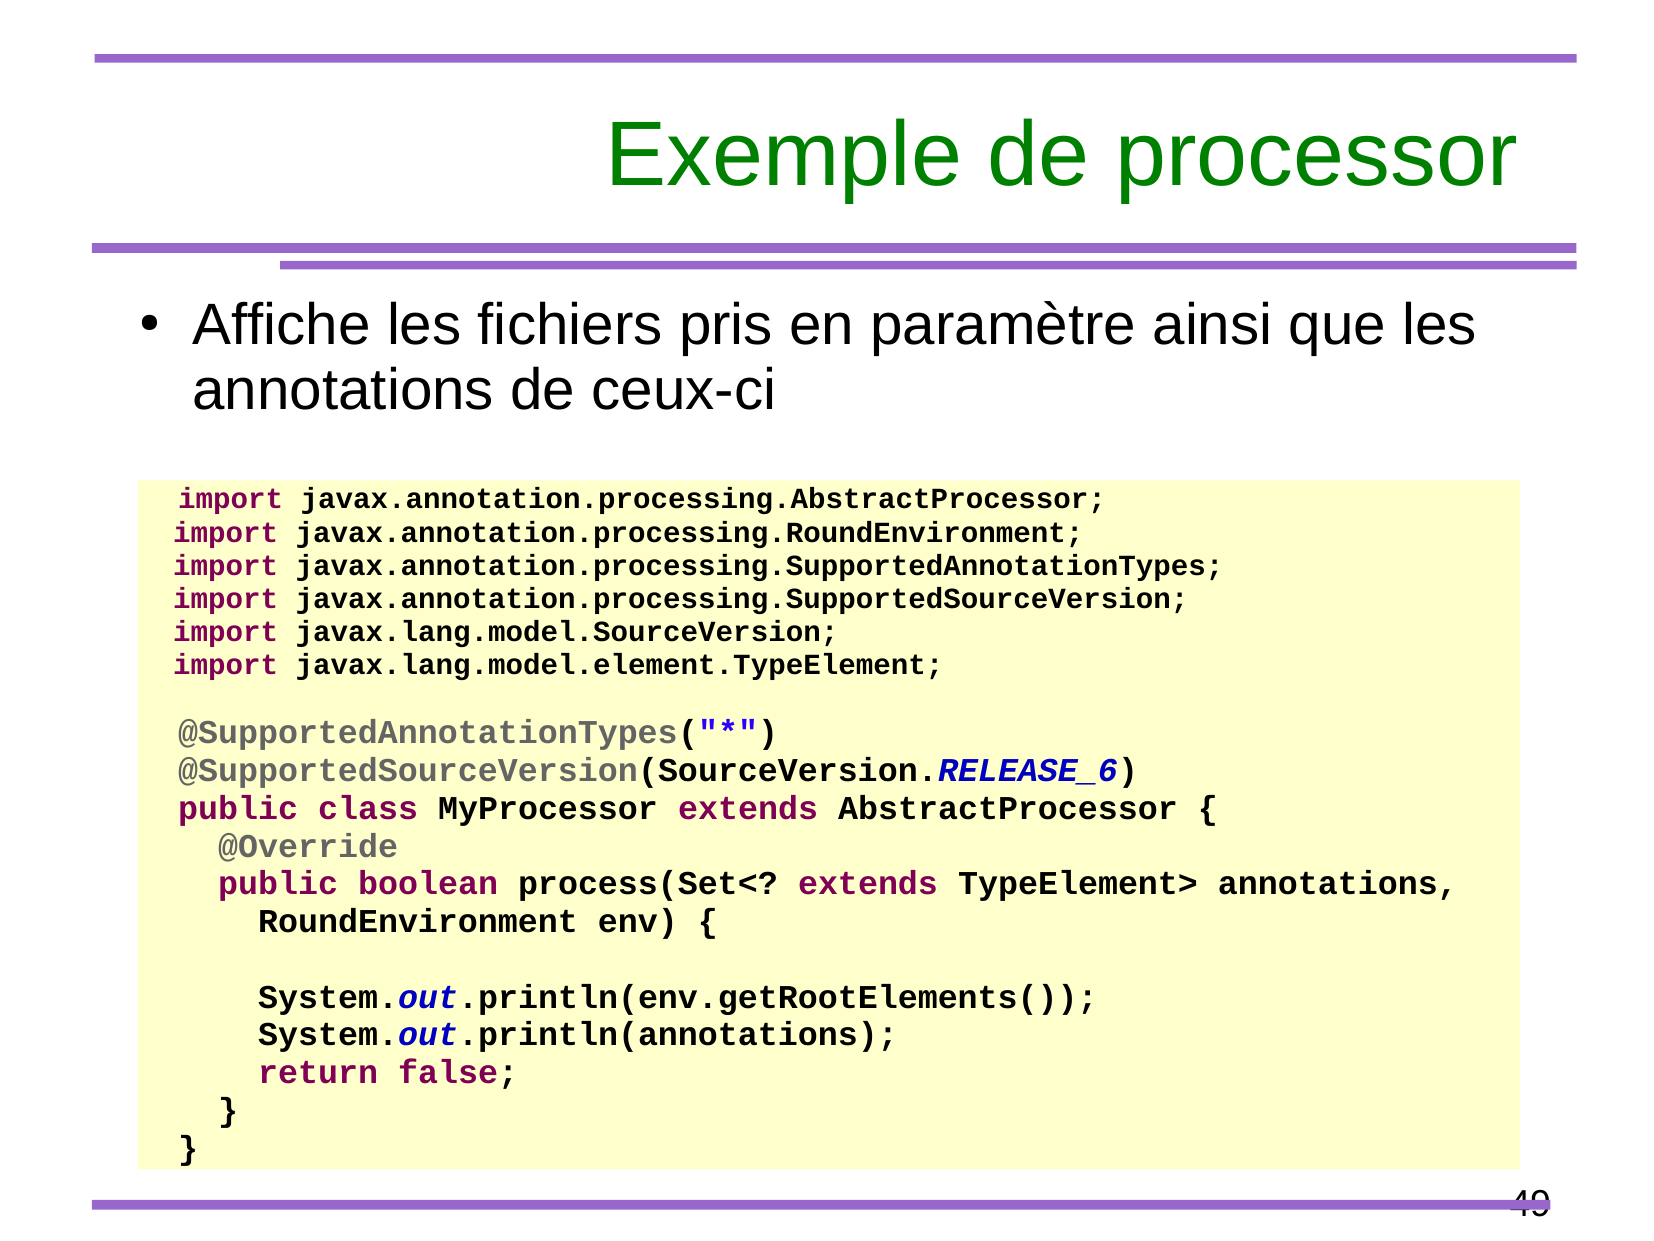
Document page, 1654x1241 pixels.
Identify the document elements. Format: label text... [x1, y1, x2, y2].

title Exemple de processor [121, 42, 1534, 265]
list Affiche les fichiers pris en paramètre ainsi que les annotations de ceux-ci [121, 291, 1534, 422]
text_box import javax.annotation.processing.AbstractProcessor; import javax.annotation.processing.RoundEnvironment; import javax.annotation.processing.SupportedAnnotationTypes; import javax.annotation.processing.SupportedSourceVersion; import javax.lang.model.SourceVersion; import javax.lang.model.element.TypeElement; @SupportedAnnotationTypes("*") @SupportedSourceVersion(SourceVersion.RELEASE_6) public class MyProcessor extends AbstractProcessor { @Override public boolean process(Set<? extends TypeElement> annotations, RoundEnvironment env) { System.out.println(env.getRootElements()); System.out.println(annotations); return false; } } [138, 480, 1520, 1170]
